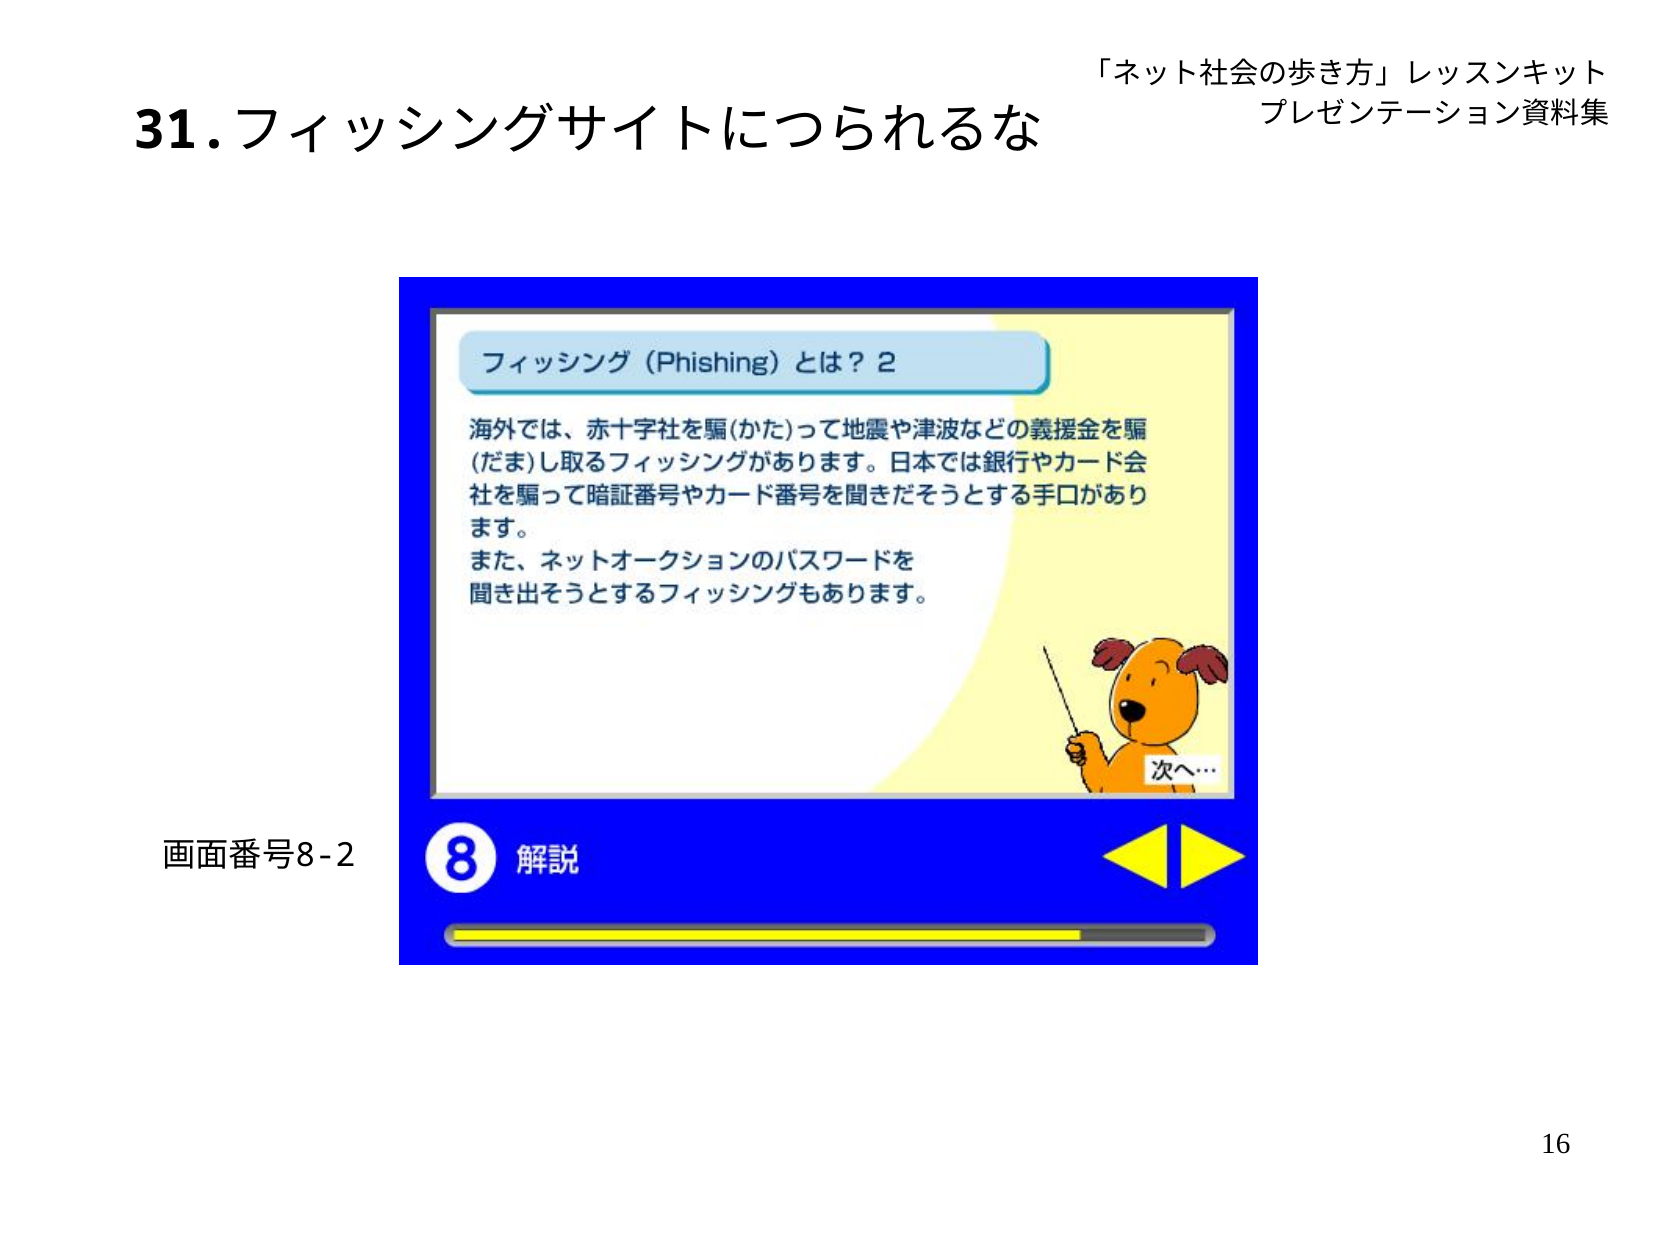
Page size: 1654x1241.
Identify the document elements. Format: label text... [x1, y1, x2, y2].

text_box 「ネット社会の歩き方」レッスンキット プレゼンテーション資料集 [1062, 44, 1625, 139]
text_box 31.フィッシングサイトにつられるな [118, 88, 1093, 169]
text_box 画面番号8-2 [147, 826, 384, 882]
picture [399, 277, 1258, 965]
